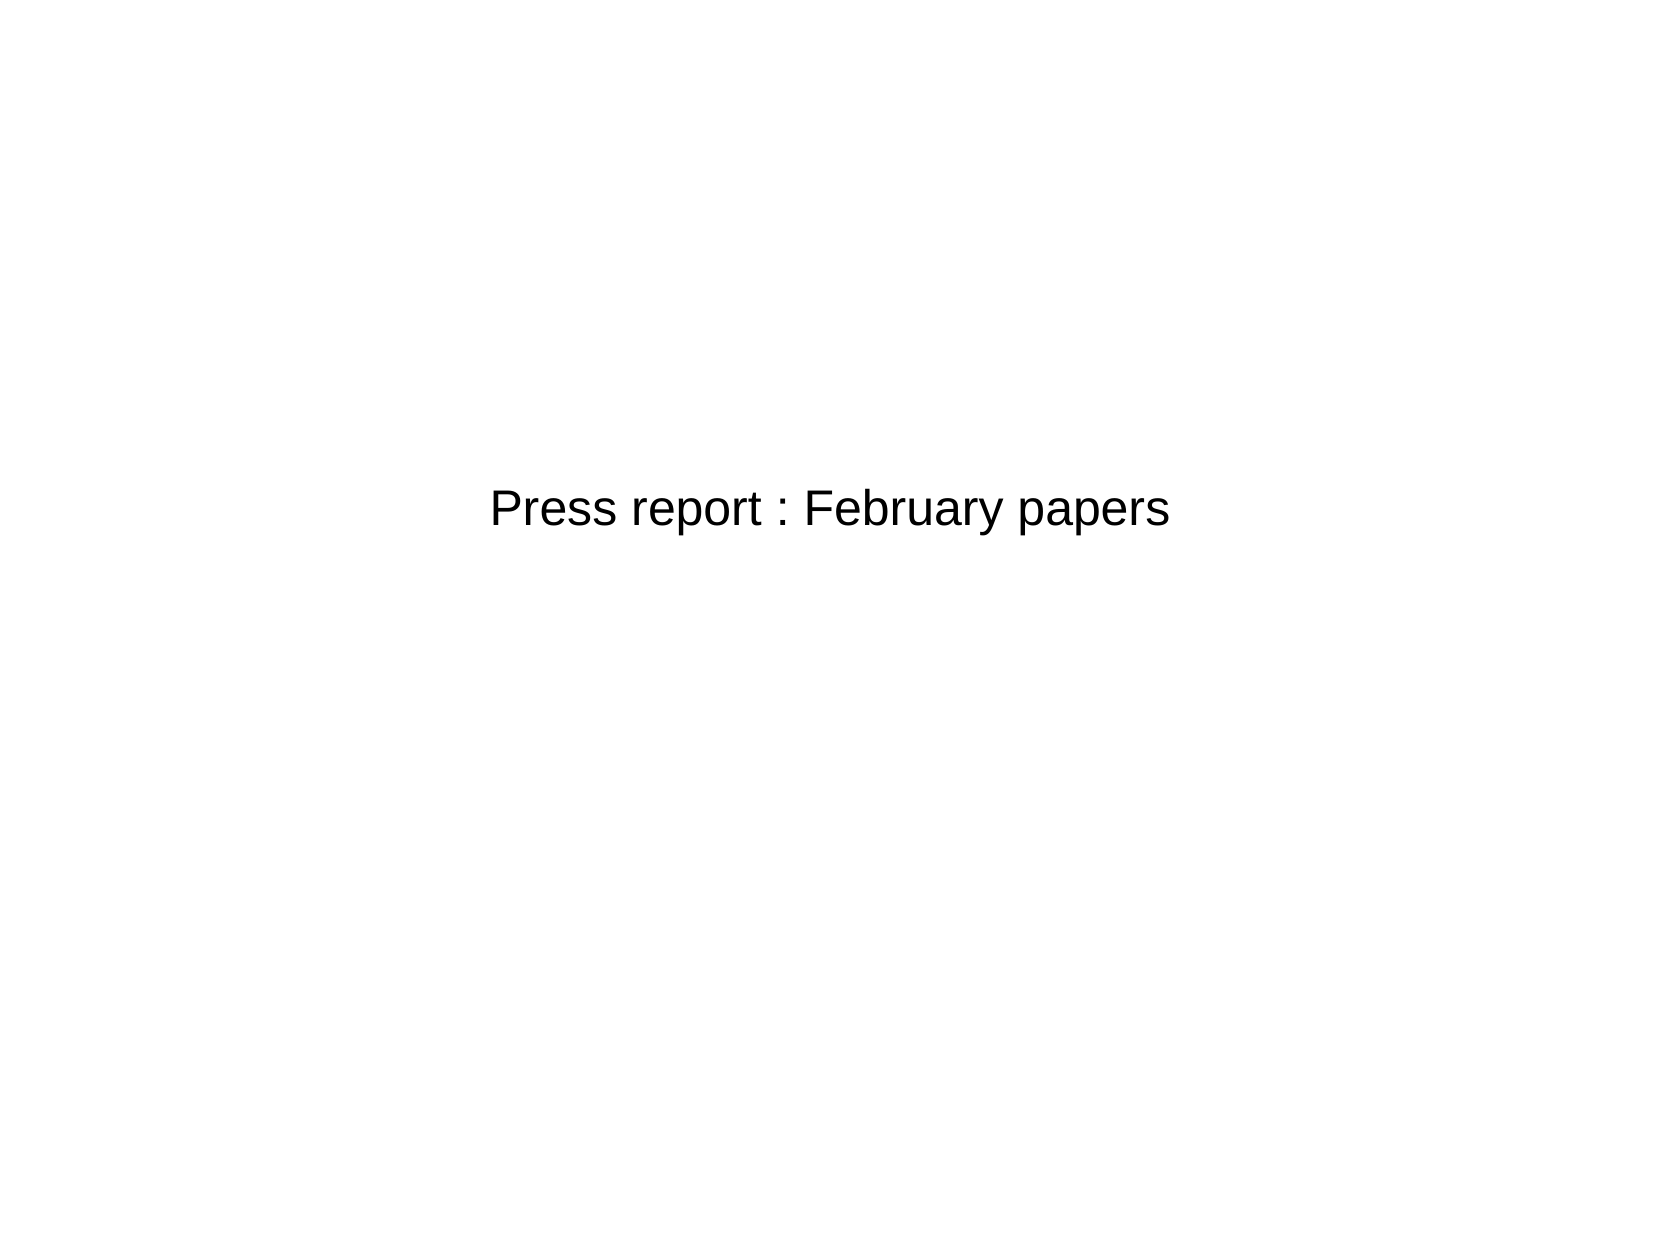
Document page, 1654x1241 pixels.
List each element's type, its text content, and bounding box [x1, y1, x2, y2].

text_box Press report : February papers [474, 472, 1186, 544]
